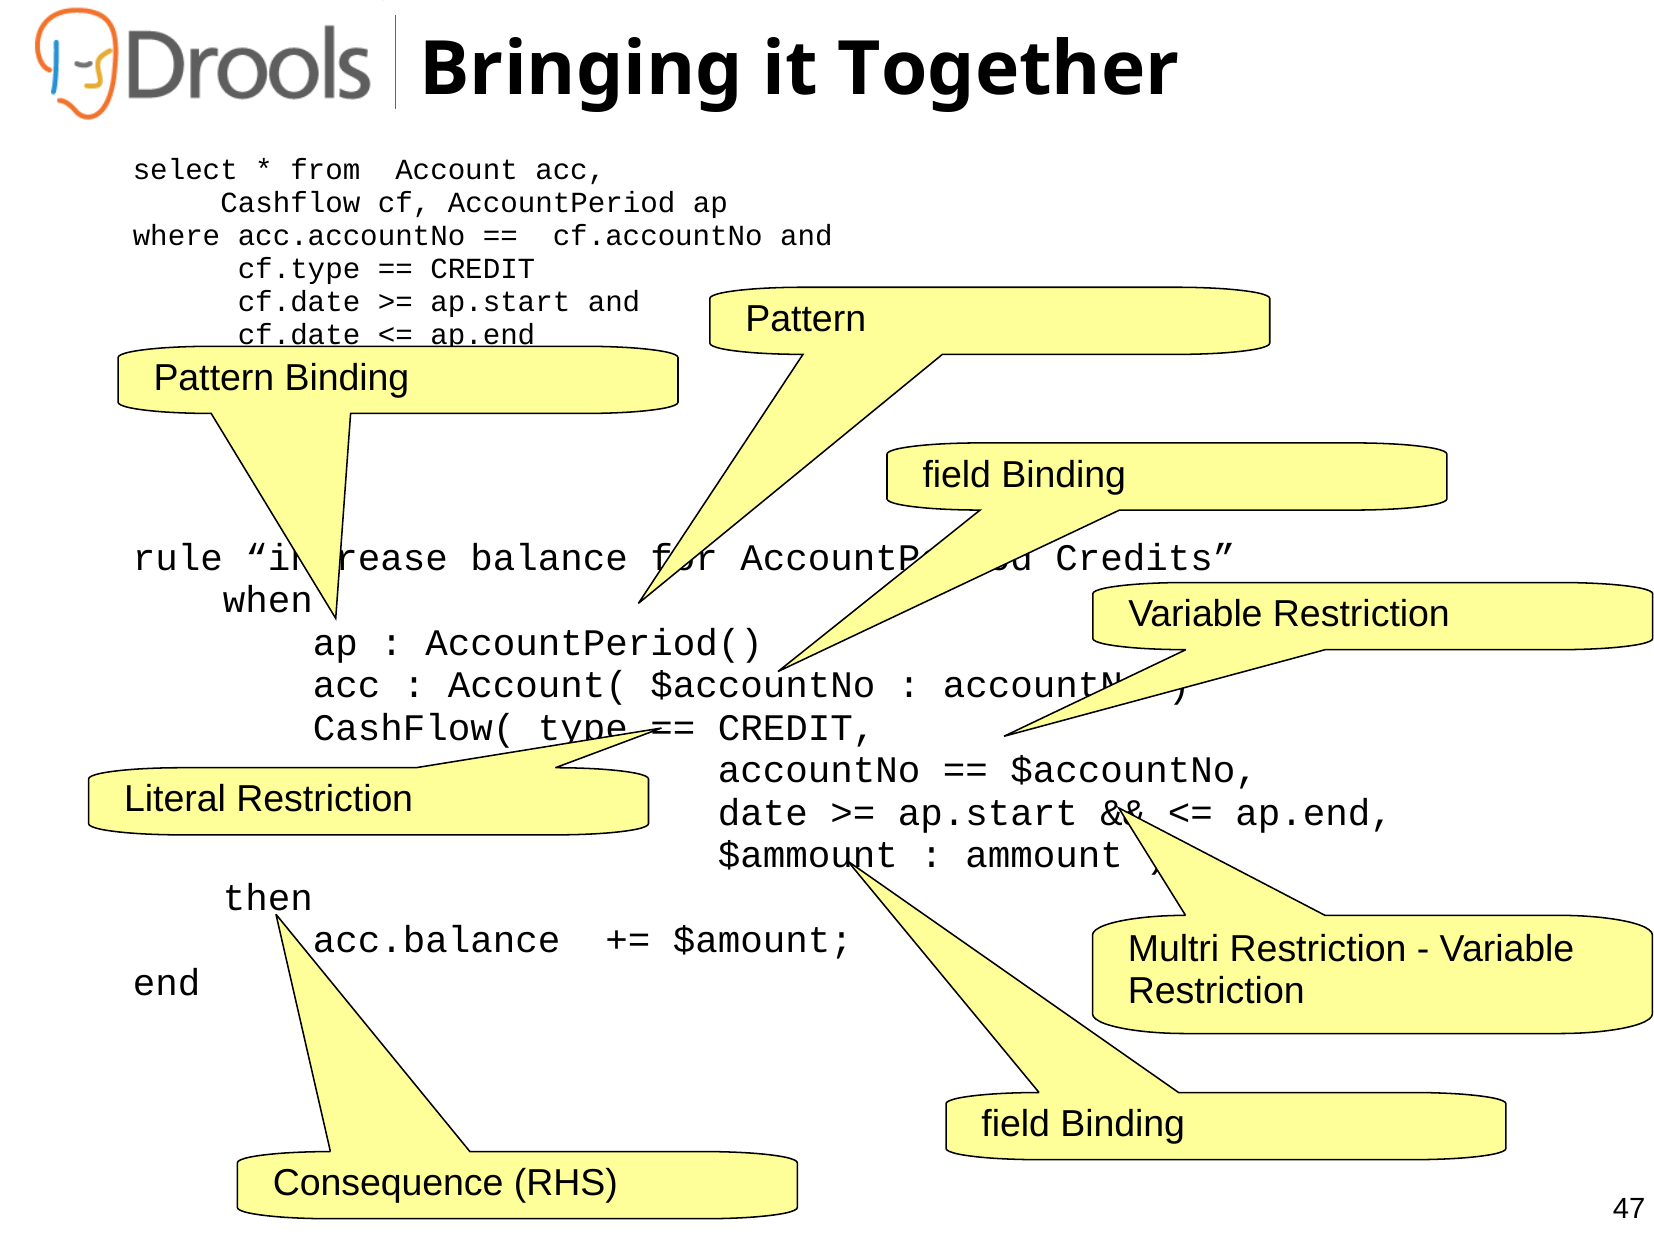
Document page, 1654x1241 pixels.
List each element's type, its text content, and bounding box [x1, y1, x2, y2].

text_box field Binding [777, 442, 1447, 672]
text_box trigger : acc.balance += cf.amount [147, 336, 650, 349]
text_box Variable Restriction [1003, 582, 1653, 737]
text_box Pattern Binding [118, 346, 679, 619]
text_box select * from Account acc, Cashflow cf, AccountPeriod ap where acc.accountNo == cf.accountNo and cf.type == CREDIT cf.date >= ap.start and cf.date <= ap.end [118, 147, 905, 350]
text_box rule “increase balance for AccountPeriod Credits” when ap : AccountPeriod() acc : Account( $accountNo : accountNo ) CashFlow( type == CREDIT, accountNo == $accountNo, date >= ap.start && <= ap.end, $ammount : ammount ) then acc.balance += $amount; end [118, 531, 1447, 1152]
text_box Consequence (RHS) [237, 914, 798, 1219]
picture [29, 0, 384, 126]
text_box field Binding [847, 861, 1506, 1160]
text_box Literal Restriction [88, 728, 662, 835]
text_box Multri Restriction - Variable Restriction [1092, 807, 1653, 1034]
title Bringing it Together [419, 5, 1630, 125]
text_box Pattern [638, 287, 1270, 604]
